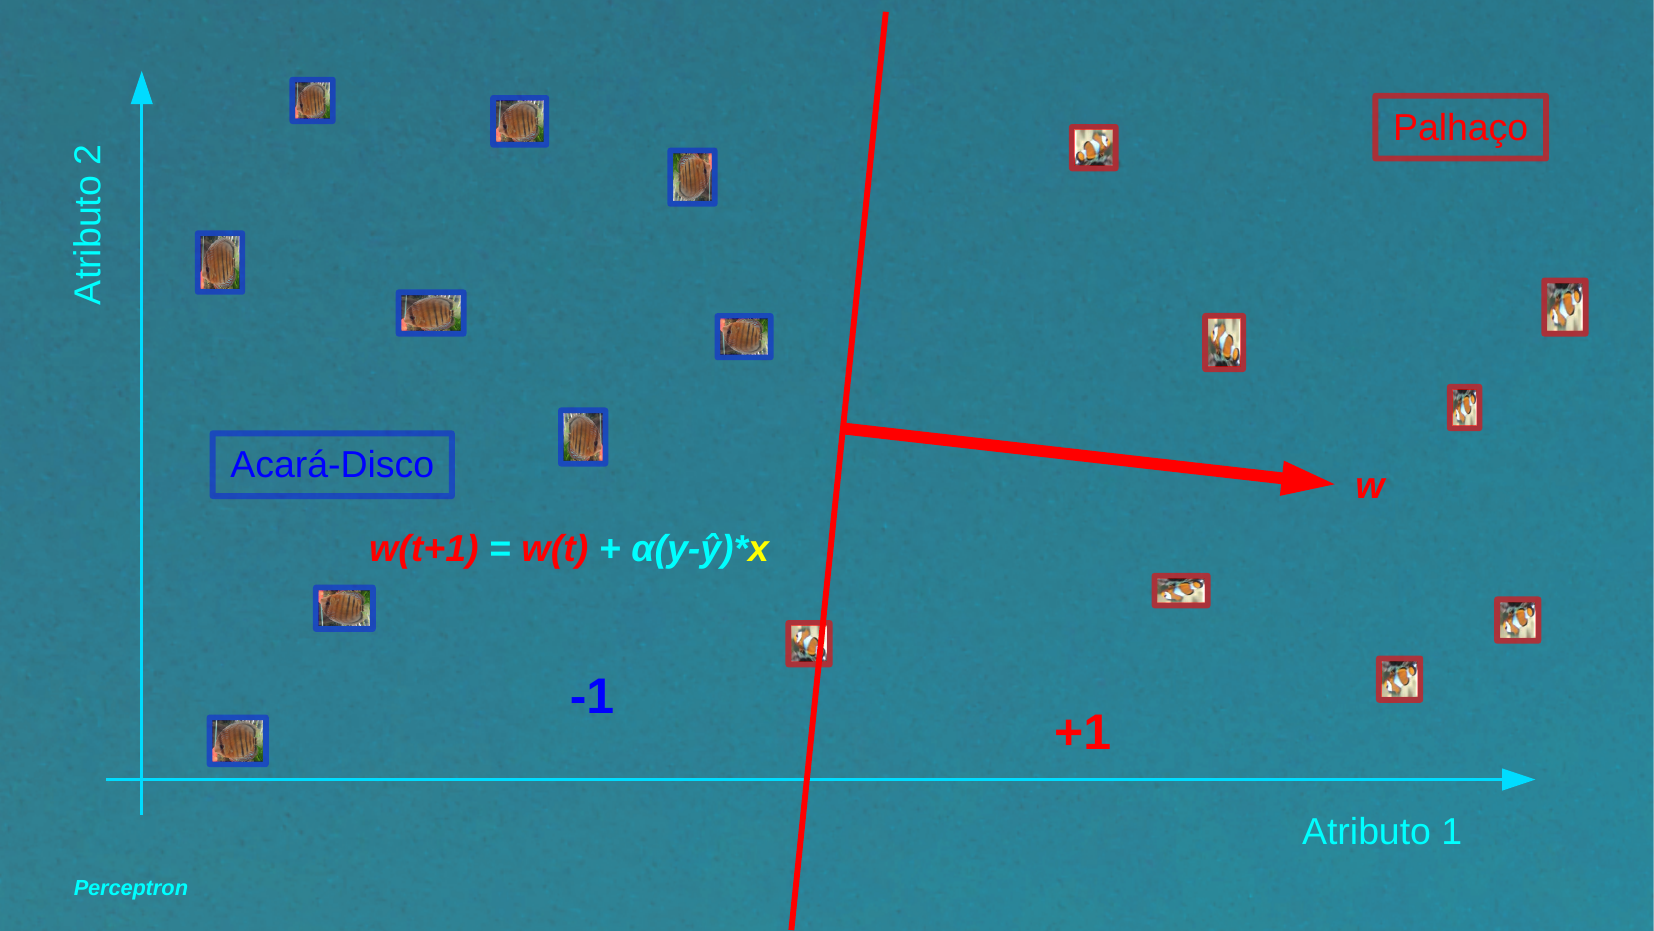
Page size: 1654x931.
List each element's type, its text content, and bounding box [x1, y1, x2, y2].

text_box Atributo 1 [1287, 803, 1478, 860]
text_box w [1340, 456, 1577, 514]
text_box -1 [555, 661, 686, 733]
picture [822, 625, 827, 662]
text_box Acará-Disco [212, 433, 452, 497]
text_box Palhaço [1375, 95, 1547, 159]
picture [791, 625, 819, 662]
text_box +1 [1039, 696, 1170, 768]
text_box w(t+1) = w(t) + α(y-ŷ)*x [354, 519, 792, 577]
text_box Atributo 2 [59, 129, 116, 320]
picture [0, 0, 1654, 931]
